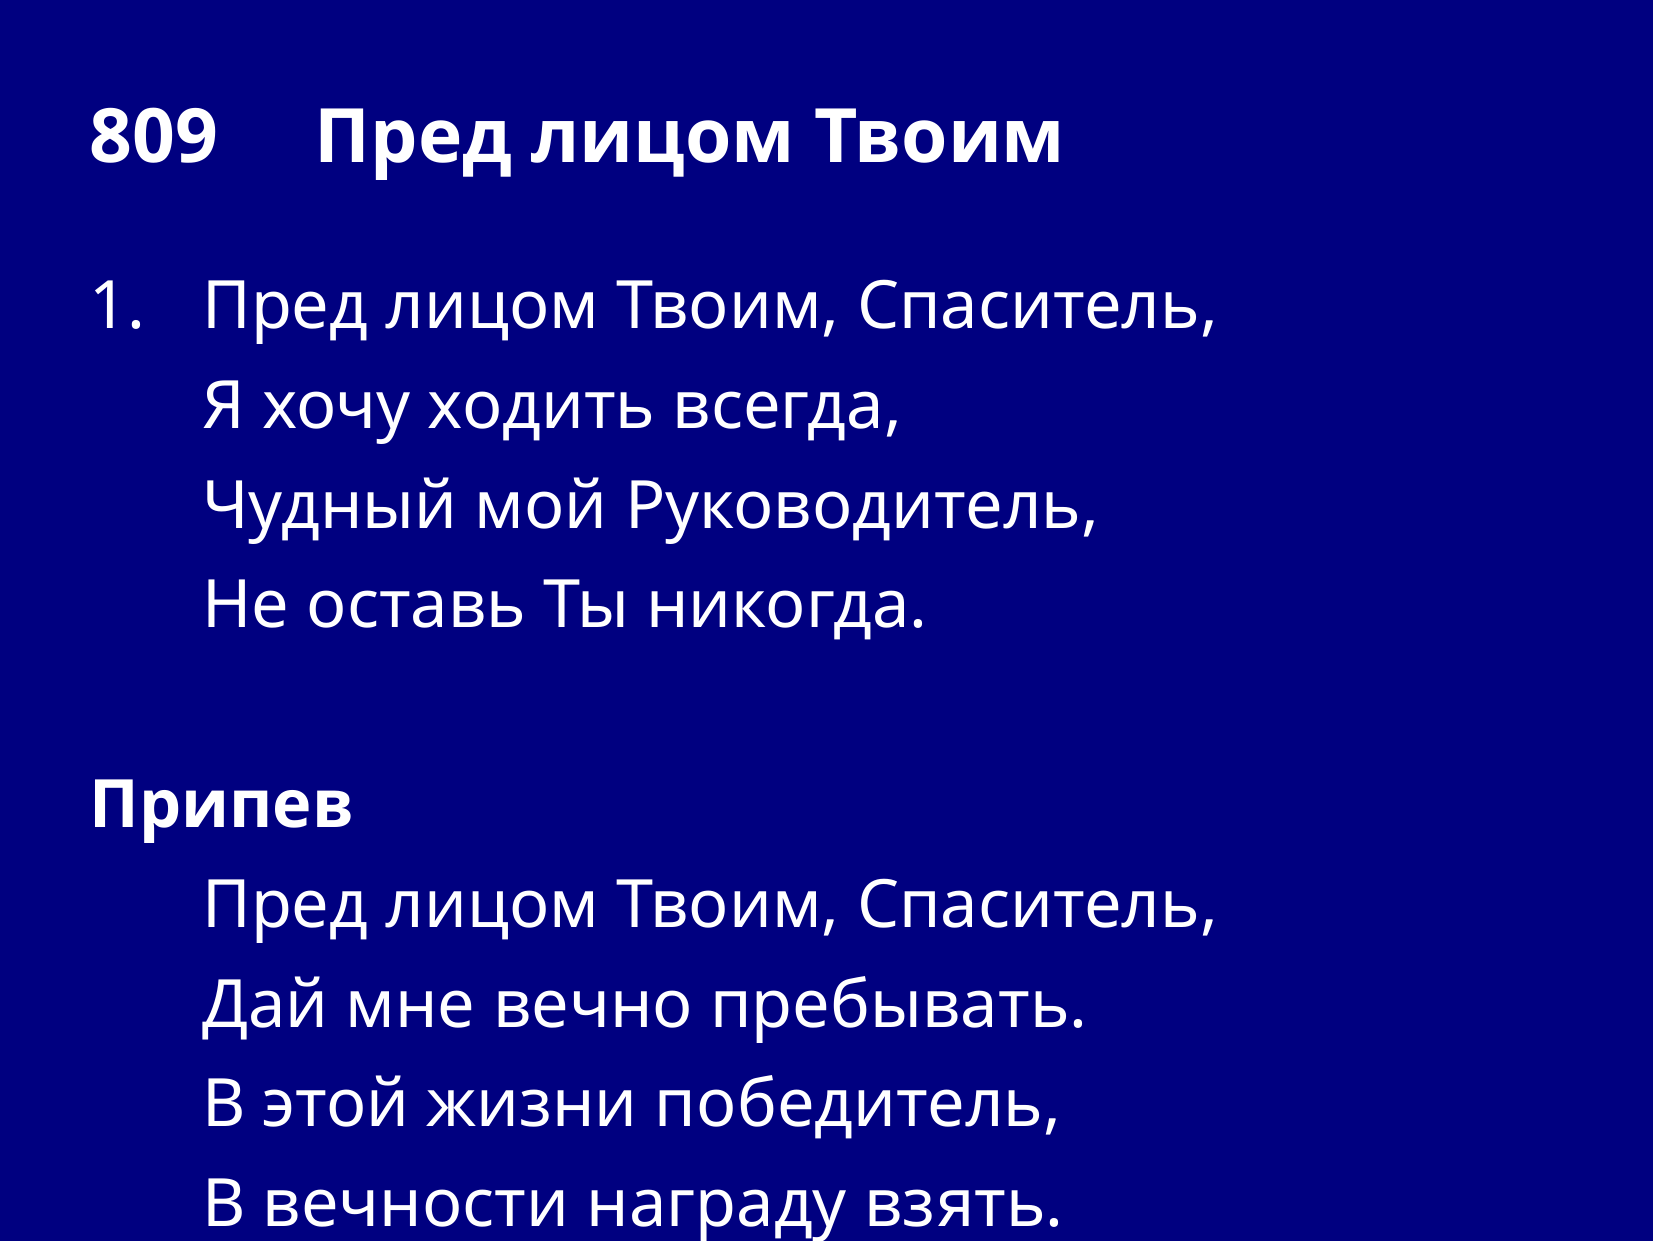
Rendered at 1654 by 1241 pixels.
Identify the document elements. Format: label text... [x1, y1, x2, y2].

text_box 1. Пред лицом Твоим, Спаситель, Я хочу ходить всегда, Чудный мой Руководитель, Не оставь Ты никогда. Припев Пред лицом Твоим, Спаситель, Дай мне вечно пребывать. В этой жизни победитель, В вечности награду взять. [75, 188, 1576, 1163]
text_box 809 Пред лицом Твоим [75, 75, 1576, 188]
